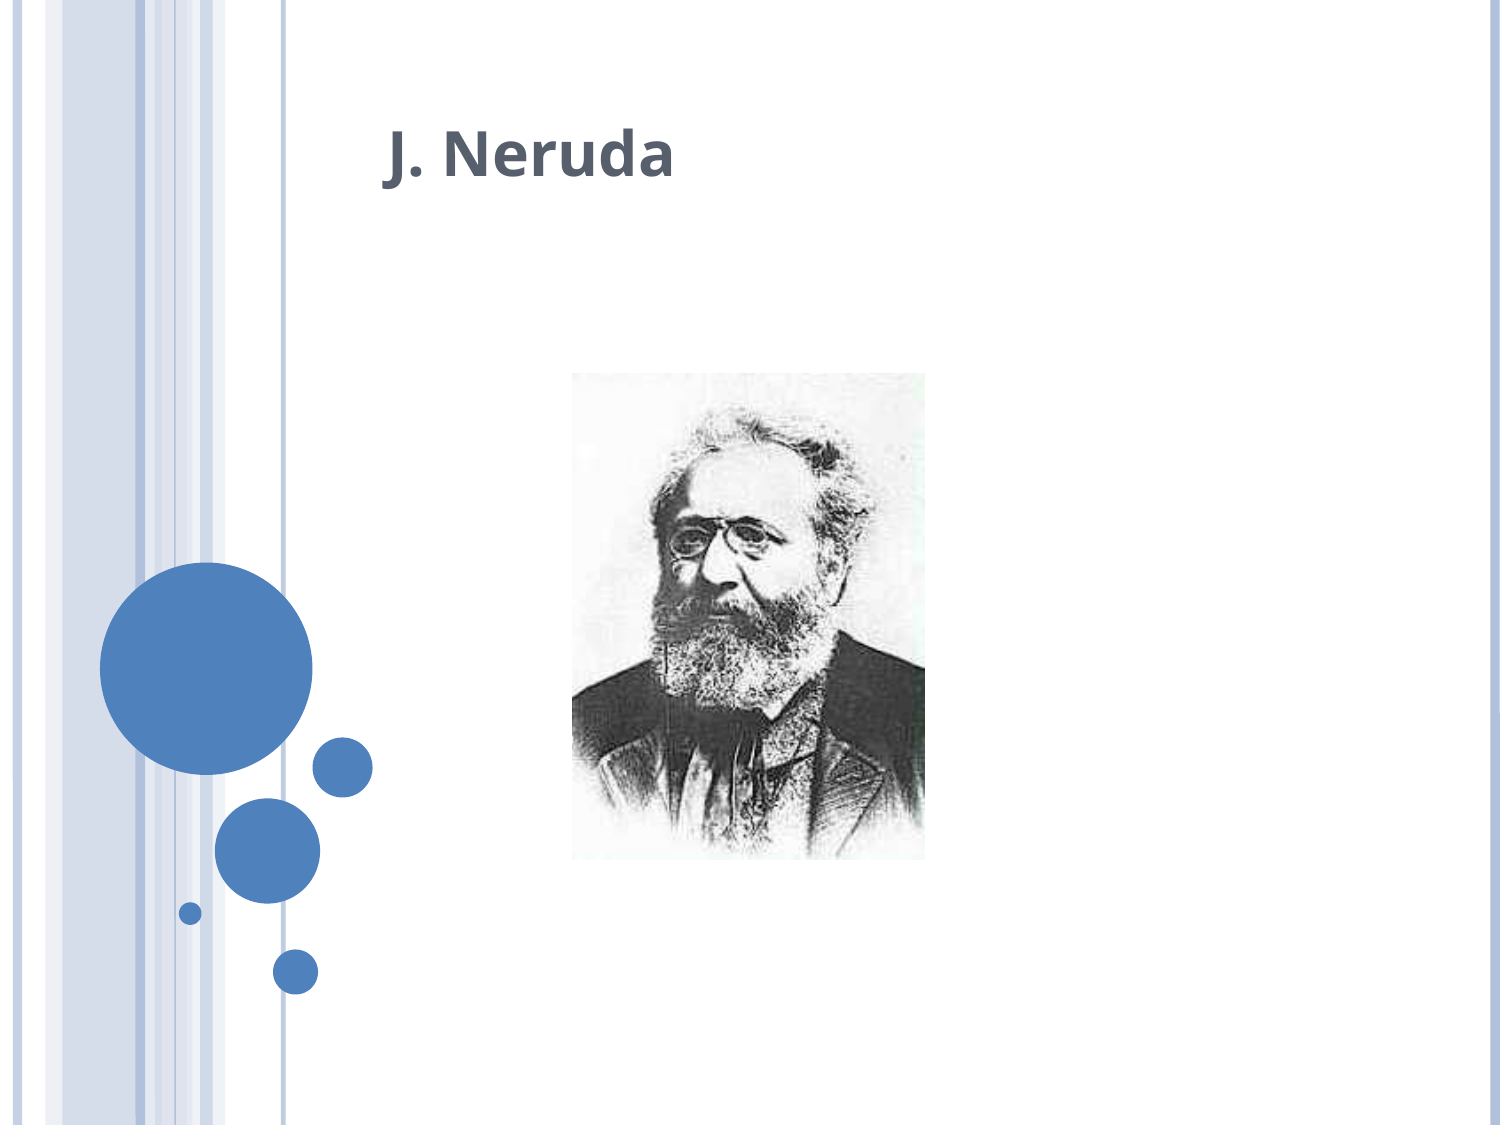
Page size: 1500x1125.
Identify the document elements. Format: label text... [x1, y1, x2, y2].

title J. Neruda [371, 66, 1385, 197]
picture [572, 373, 925, 860]
